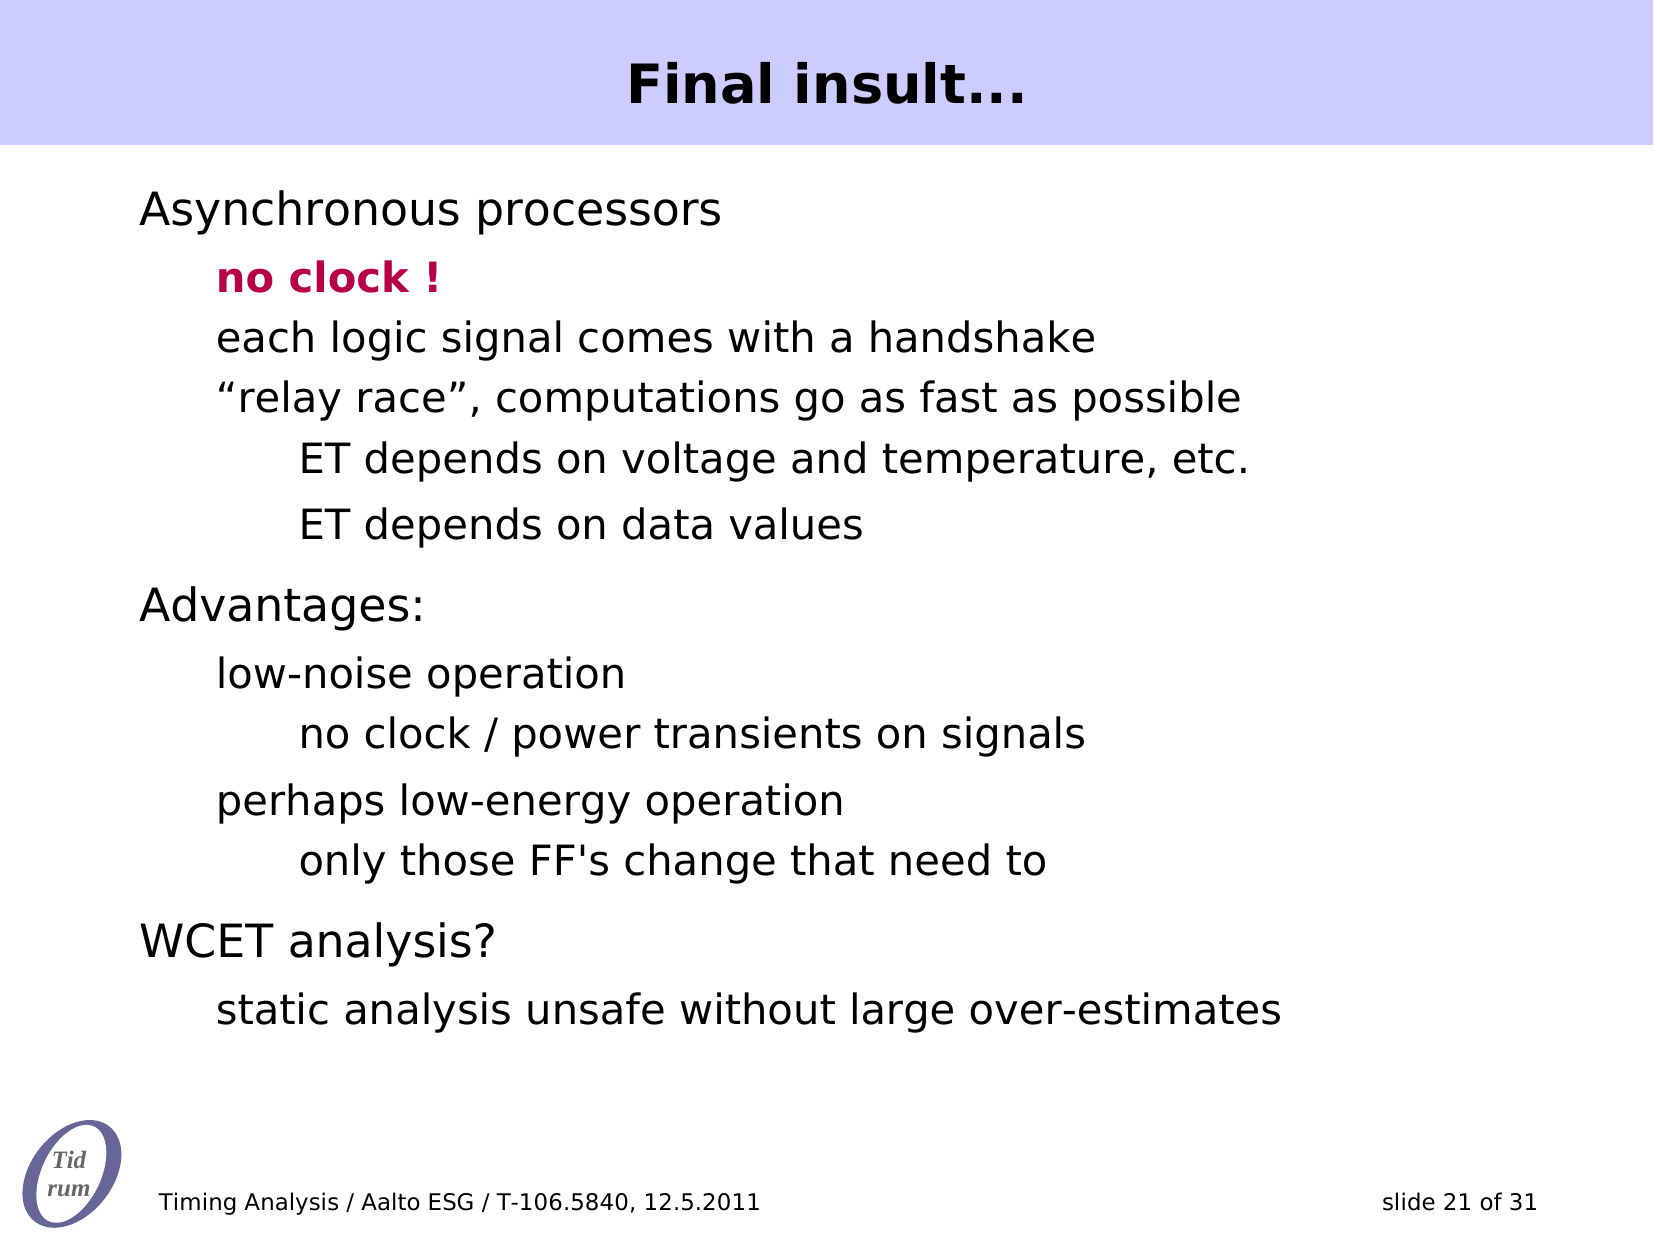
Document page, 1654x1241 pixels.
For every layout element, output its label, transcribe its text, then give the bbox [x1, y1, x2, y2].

title Final insult... [121, 43, 1533, 126]
list Asynchronous processors no clock ! each logic signal comes with a handshake “relay race”, computations go as fast as possible ET depends on voltage and temperature, etc. ET depends on data values Advantages: low-noise operation no clock / power transients on signals perhaps low-energy operation only those FF's change that need to WCET analysis? static analysis unsafe without large over-estimates [121, 182, 1533, 1121]
